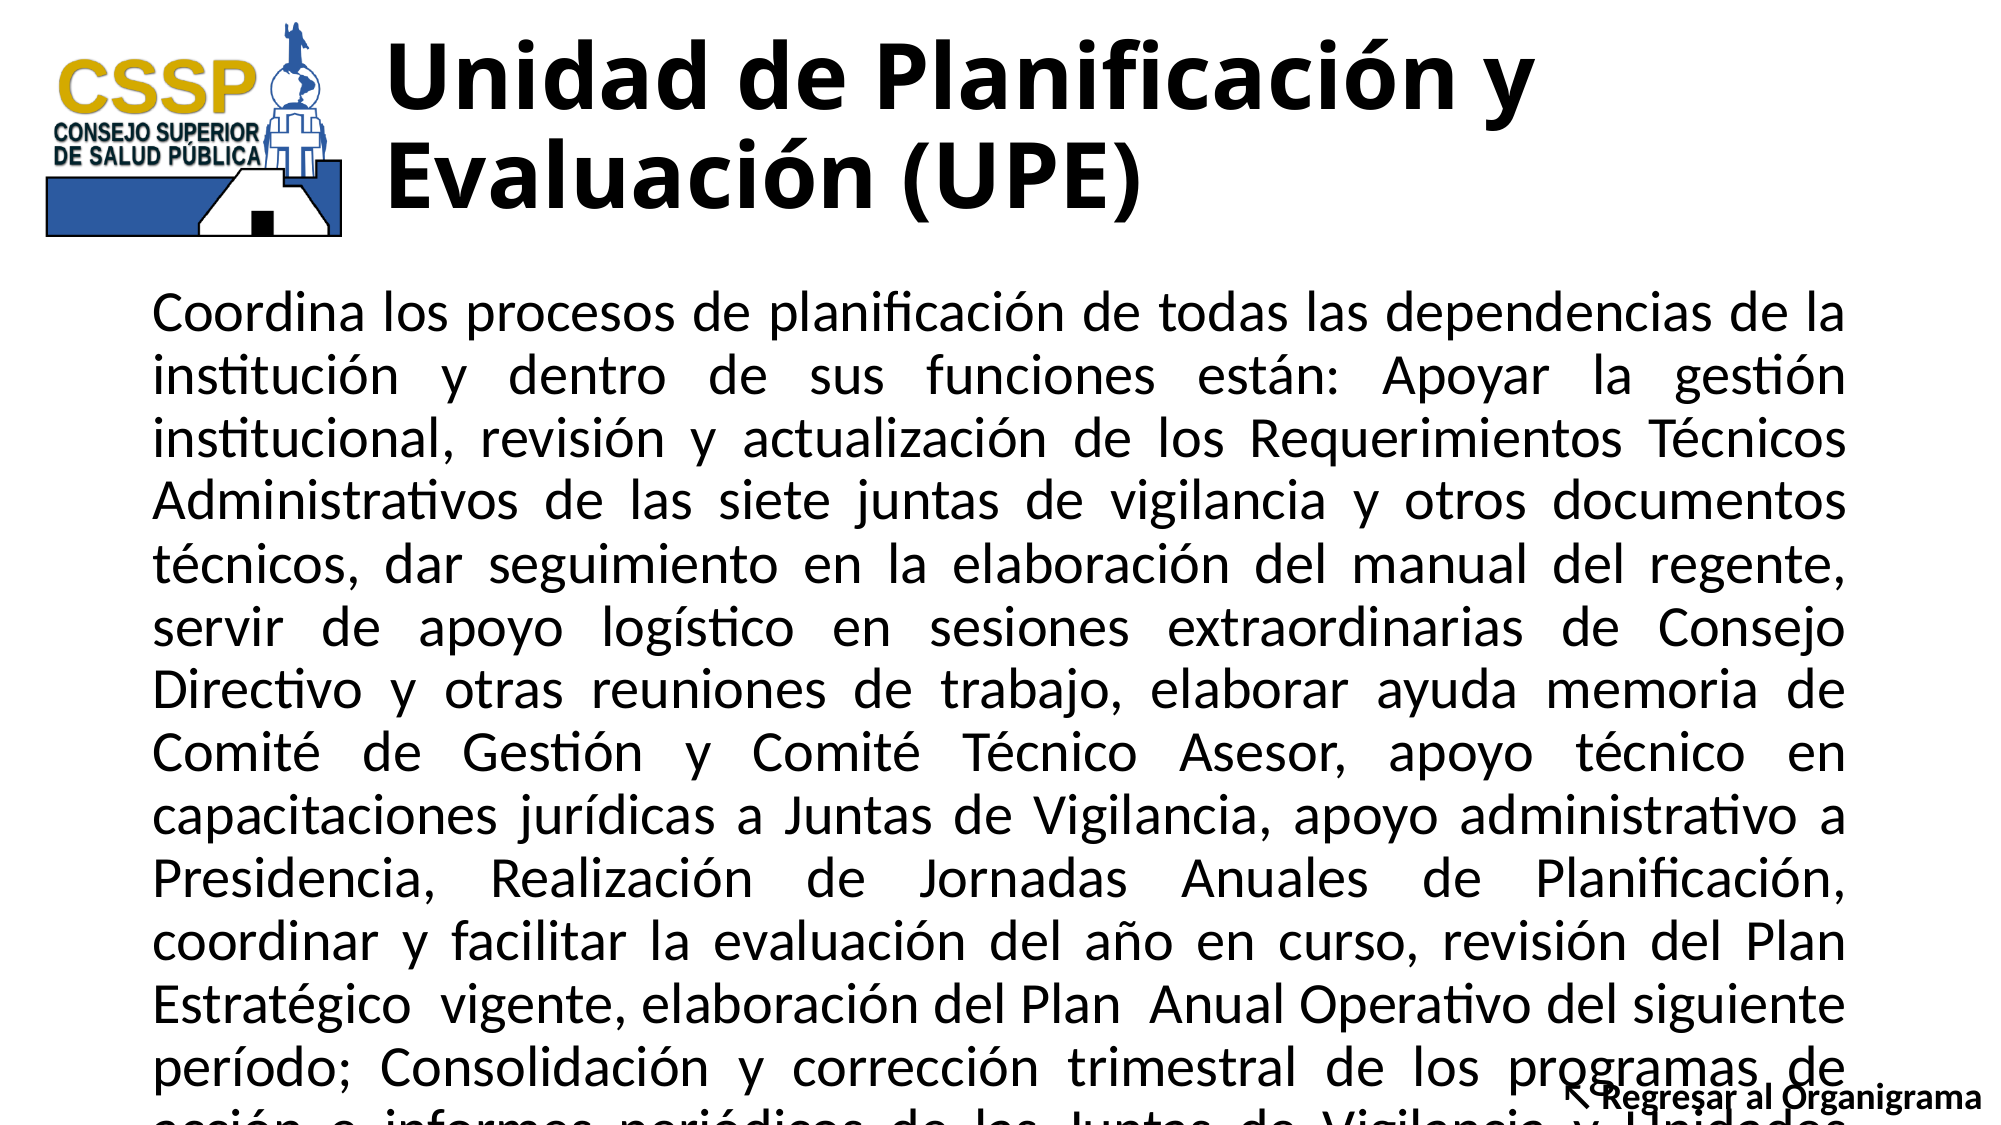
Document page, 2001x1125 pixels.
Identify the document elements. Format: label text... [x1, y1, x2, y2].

title Unidad de Planificación y Evaluación (UPE) [368, 22, 1863, 241]
text_box ↖ Regresar al Organigrama [1546, 1064, 1999, 1125]
picture [44, 22, 342, 237]
list Coordina los procesos de planificación de todas las dependencias de la institución y dentro de sus funciones están: Apoyar la gestión institucional, revisión y actualización de los Requerimientos Técnicos Administrativos de las siete juntas de vigilancia y otros documentos técnicos, dar seguimiento en la elaboración del manual del regente, servir de apoyo logístico en sesiones extraordinarias de Consejo Directivo y otras reuniones de trabajo, elaborar ayuda memoria de Comité de Gestión y Comité Técnico Asesor, apoyo técnico en capacitaciones jurídicas a Juntas de Vigilancia, apoyo administrativo a Presidencia, Realización de Jornadas Anuales de Planificación, coordinar y facilitar la evaluación del año en curso, revisión del Plan Estratégico vigente, elaboración del Plan Anual Operativo del siguiente período; Consolidación y corrección trimestral de los programas de acción e informes periódicos de las Juntas de Vigilancia y Unidades Operativas; formulación de necesidades de apoyo del CSSP ; clausuras de las jornadas anuales de planificación, colaboración en elaboración de documentos institucionales: memoria de labores, Rendición de Cuentas y otros. Nombre del Responsable: Licda. Aida del Valle Mujeres: 2 Hombres: 0 Total de empleados: 1 [137, 273, 1863, 1066]
